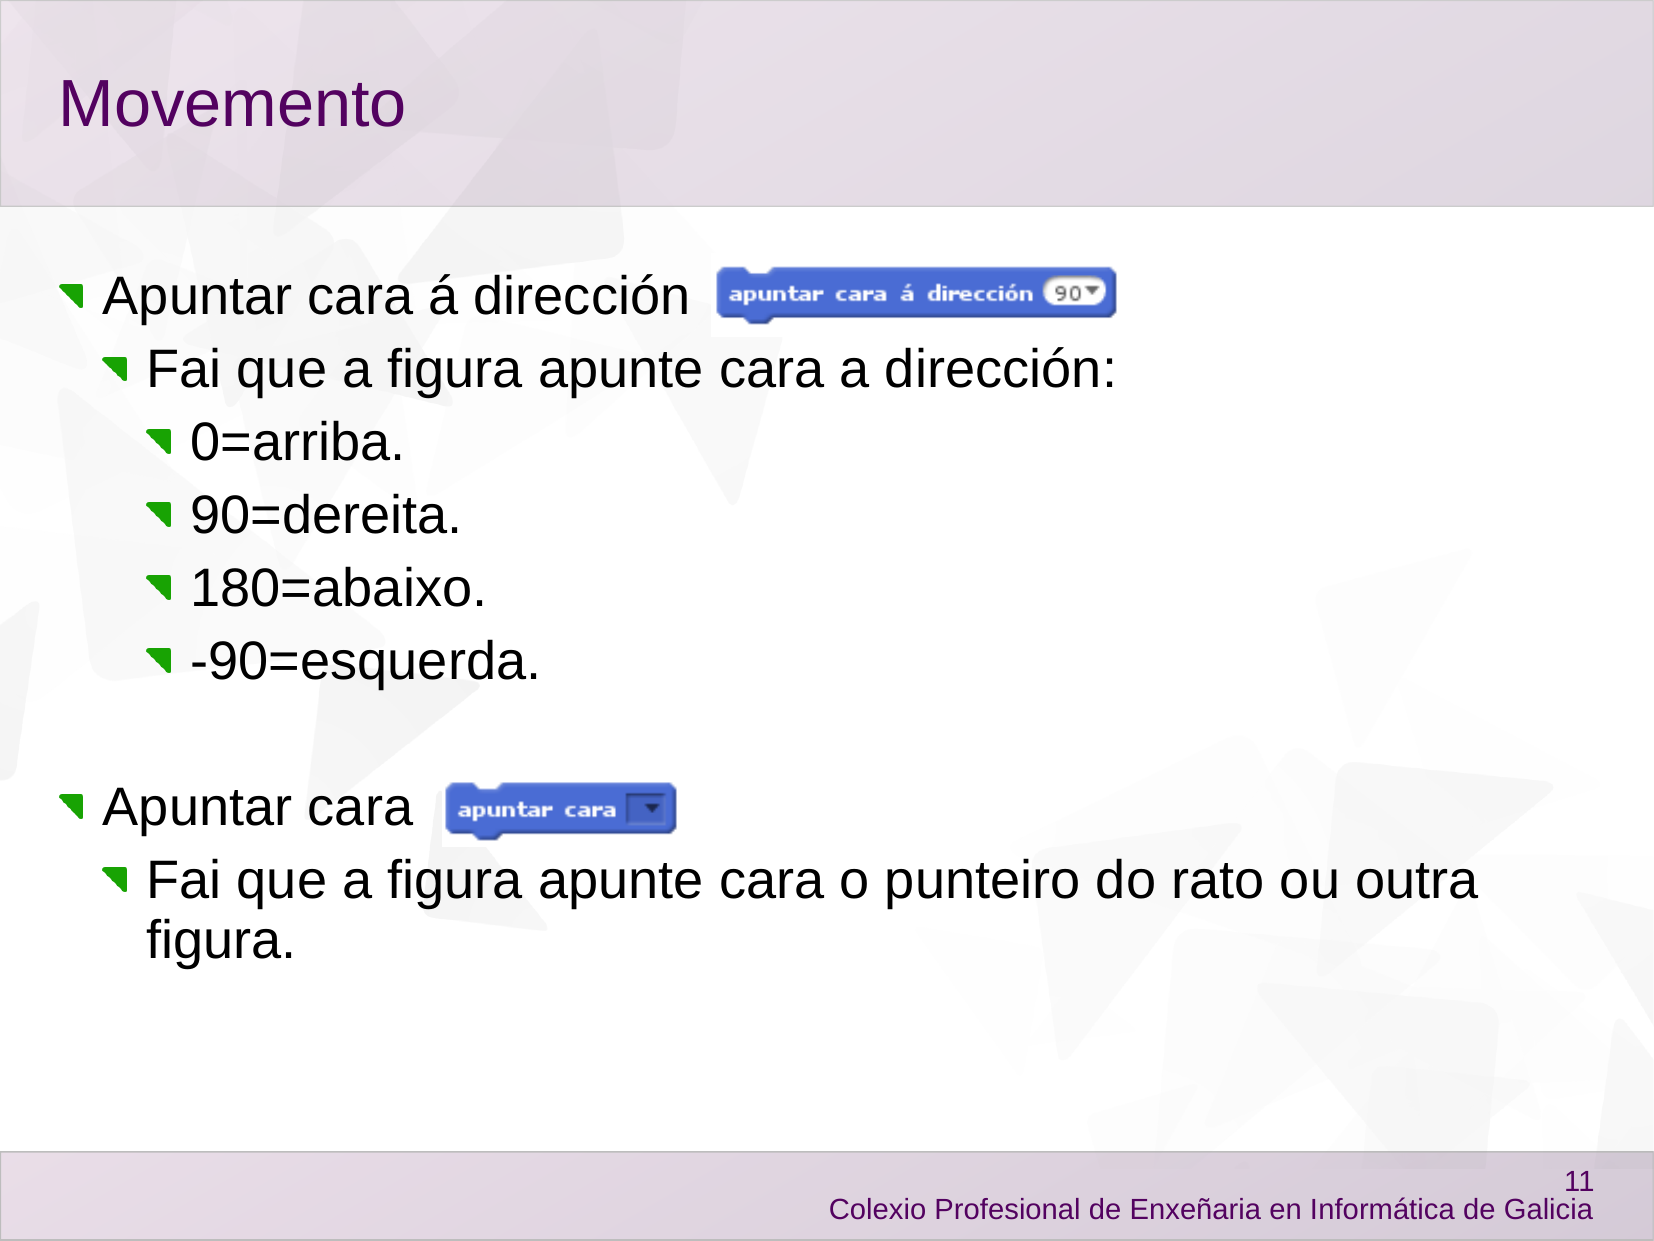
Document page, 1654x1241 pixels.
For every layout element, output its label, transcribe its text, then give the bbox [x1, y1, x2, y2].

title Movemento [59, 29, 1595, 178]
picture [442, 779, 681, 847]
picture [915, 548, 1654, 1169]
picture [0, 0, 1123, 931]
list Apuntar cara á dirección Fai que a figura apunte cara a dirección: 0=arriba. 90=dereita. 180=abaixo. -90=esquerda. Apuntar cara Fai que a figura apunte cara o punteiro do rato ou outra figura. [59, 265, 1595, 986]
